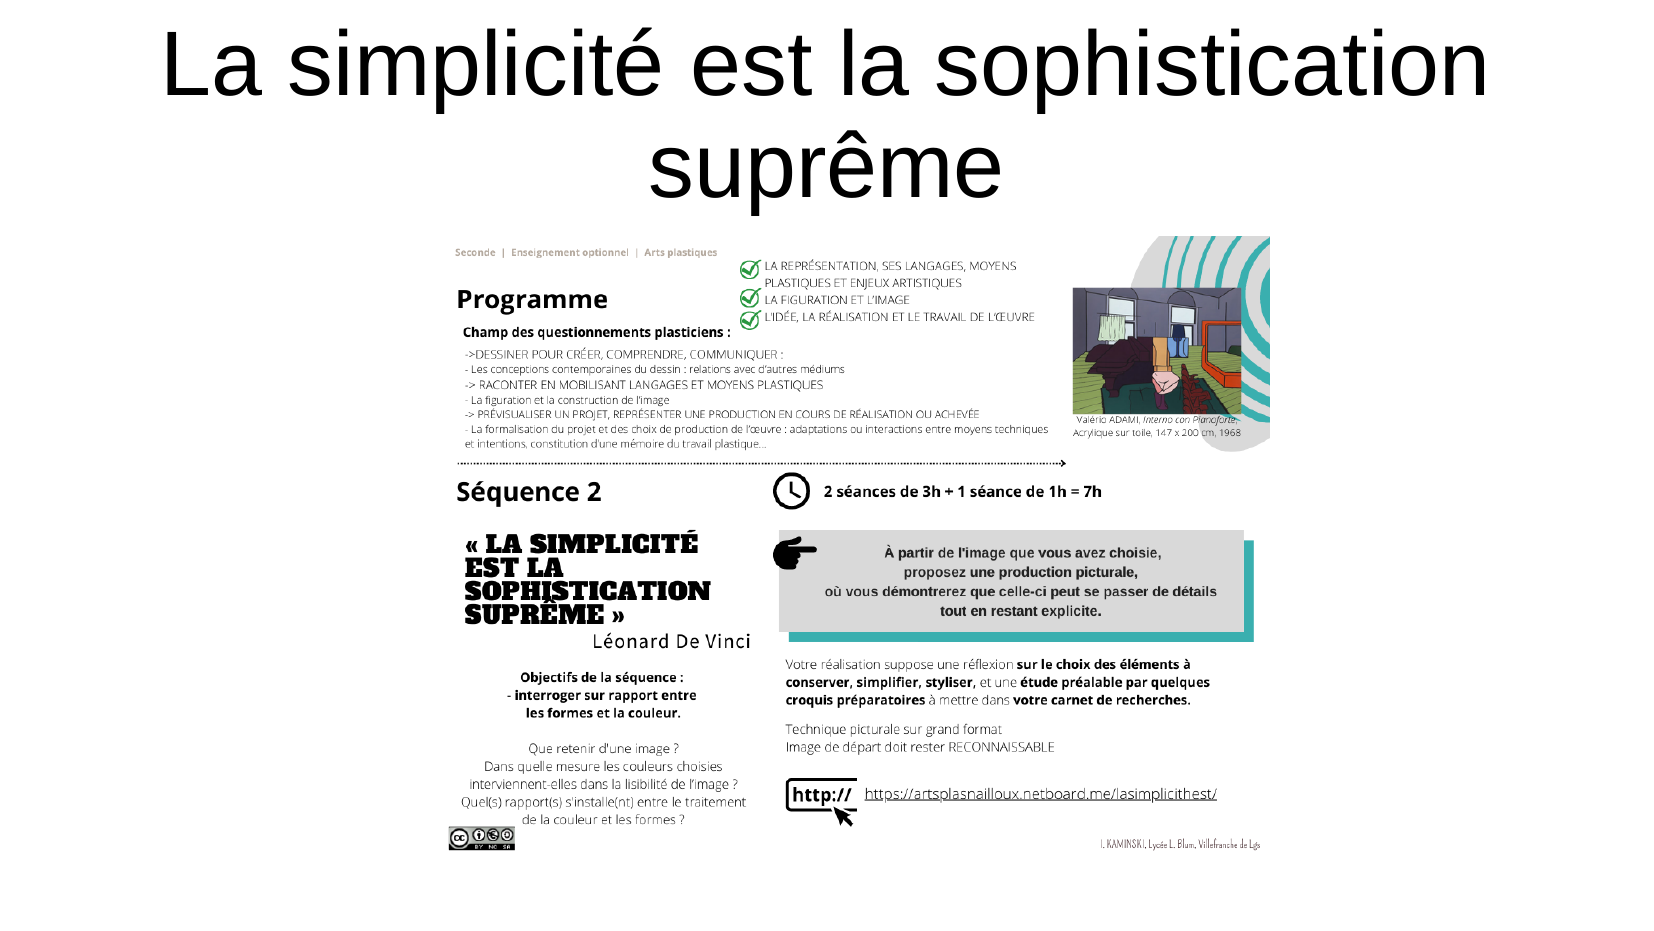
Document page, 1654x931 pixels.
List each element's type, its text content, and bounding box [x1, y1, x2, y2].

picture [442, 236, 1270, 857]
title La simplicité est la sophistication suprême [82, 12, 1571, 218]
